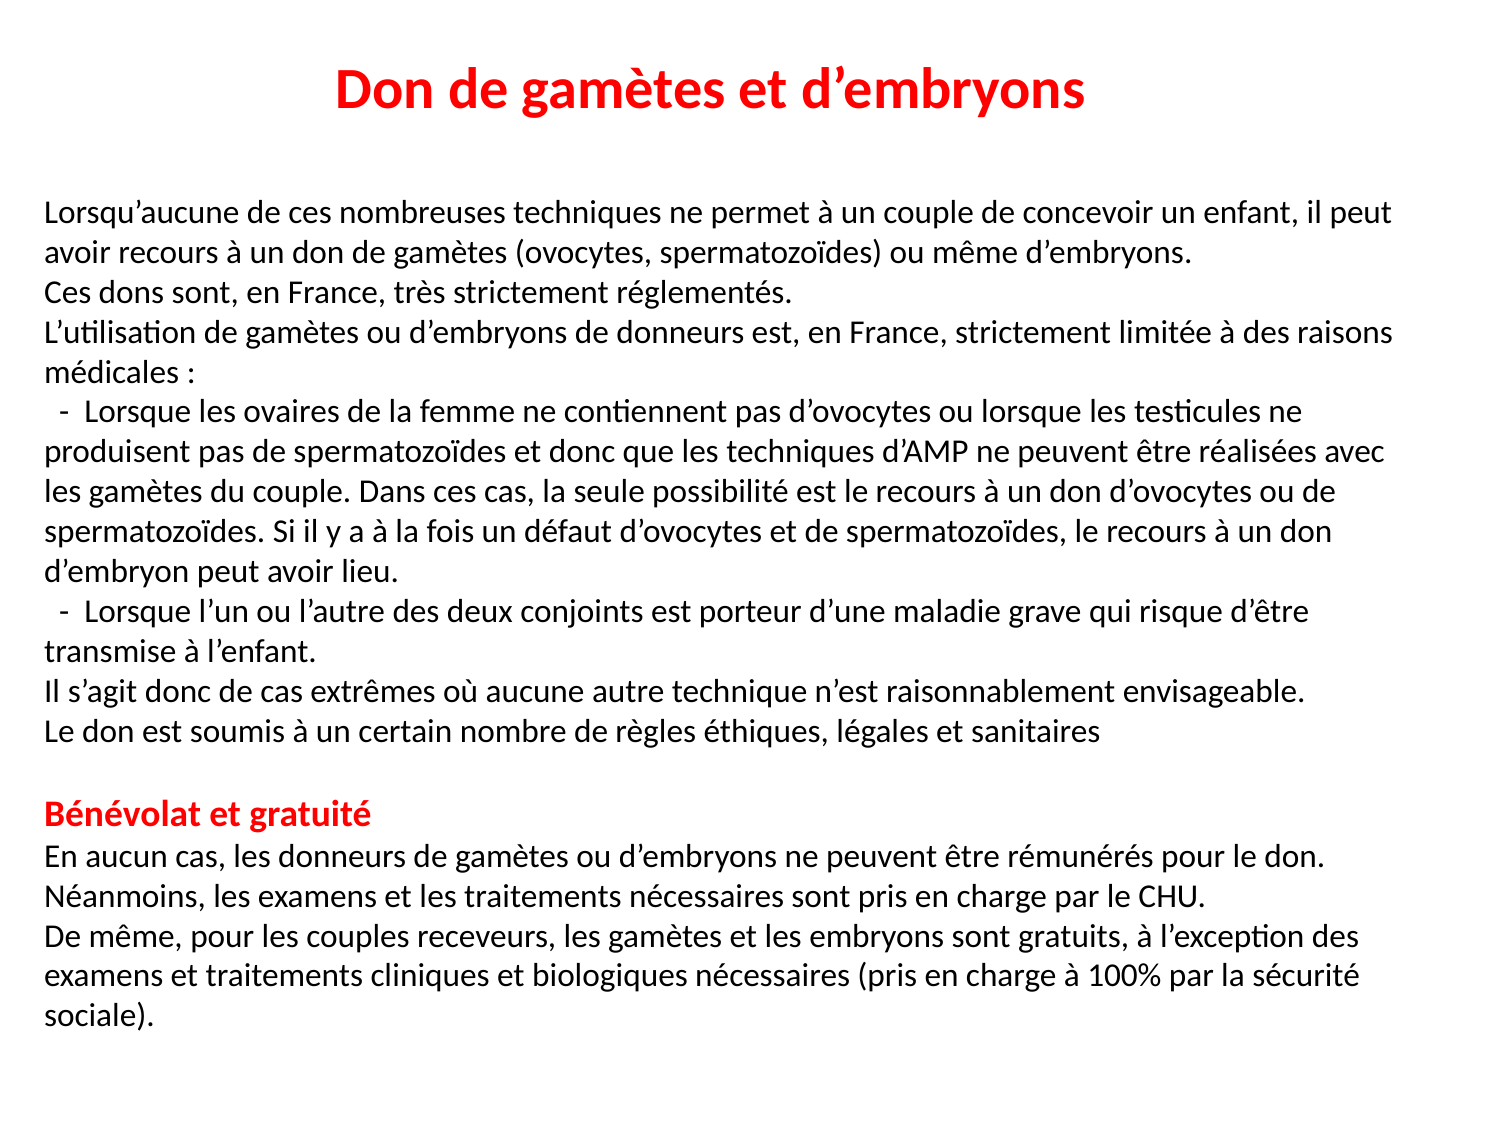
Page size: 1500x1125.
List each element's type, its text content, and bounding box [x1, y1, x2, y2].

text_box Don de gamètes et d’embryons Lorsqu’aucune de ces nombreuses techniques ne permet à un couple de concevoir un enfant, il peut avoir recours à un don de gamètes (ovocytes, spermatozoïdes) ou même d’embryons. Ces dons sont, en France, très strictement réglementés. L’utilisation de gamètes ou d’embryons de donneurs est, en France, strictement limitée à des raisons médicales : - Lorsque les ovaires de la femme ne contiennent pas d’ovocytes ou lorsque les testicules ne produisent pas de spermatozoïdes et donc que les techniques d’AMP ne peuvent être réalisées avec les gamètes du couple. Dans ces cas, la seule possibilité est le recours à un don d’ovocytes ou de spermatozoïdes. Si il y a à la fois un défaut d’ovocytes et de spermatozoïdes, le recours à un don d’embryon peut avoir lieu. - Lorsque l’un ou l’autre des deux conjoints est porteur d’une maladie grave qui risque d’être transmise à l’enfant. Il s’agit donc de cas extrêmes où aucune autre technique n’est raisonnablement envisageable. Le don est soumis à un certain nombre de règles éthiques, légales et sanitaires Bénévolat et gratuité En aucun cas, les donneurs de gamètes ou d’embryons ne peuvent être rémunérés pour le don. Néanmoins, les examens et les traitements nécessaires sont pris en charge par le CHU. De même, pour les couples receveurs, les gamètes et les embryons sont gratuits, à l’exception des examens et traitements cliniques et biologiques nécessaires (pris en charge à 100% par la sécurité sociale). [29, 42, 1436, 1121]
